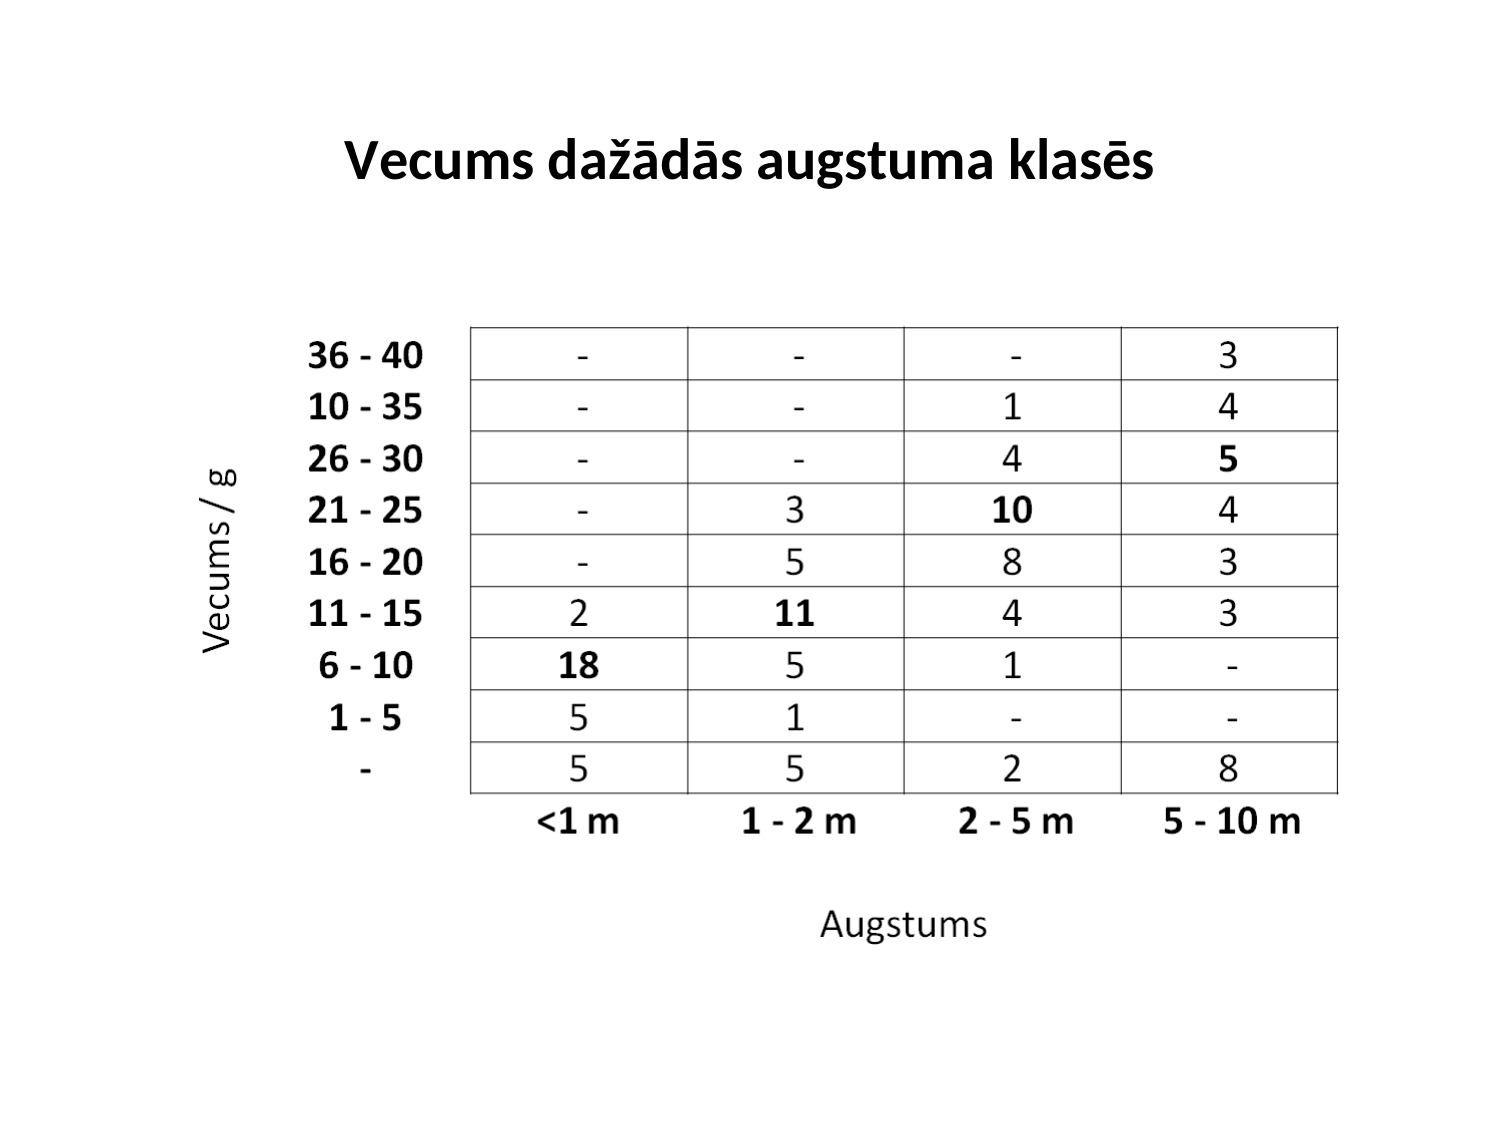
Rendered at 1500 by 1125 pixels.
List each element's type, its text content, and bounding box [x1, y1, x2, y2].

picture [164, 315, 1348, 960]
title Vecums dažādās augstuma klasēs [75, 78, 1426, 199]
